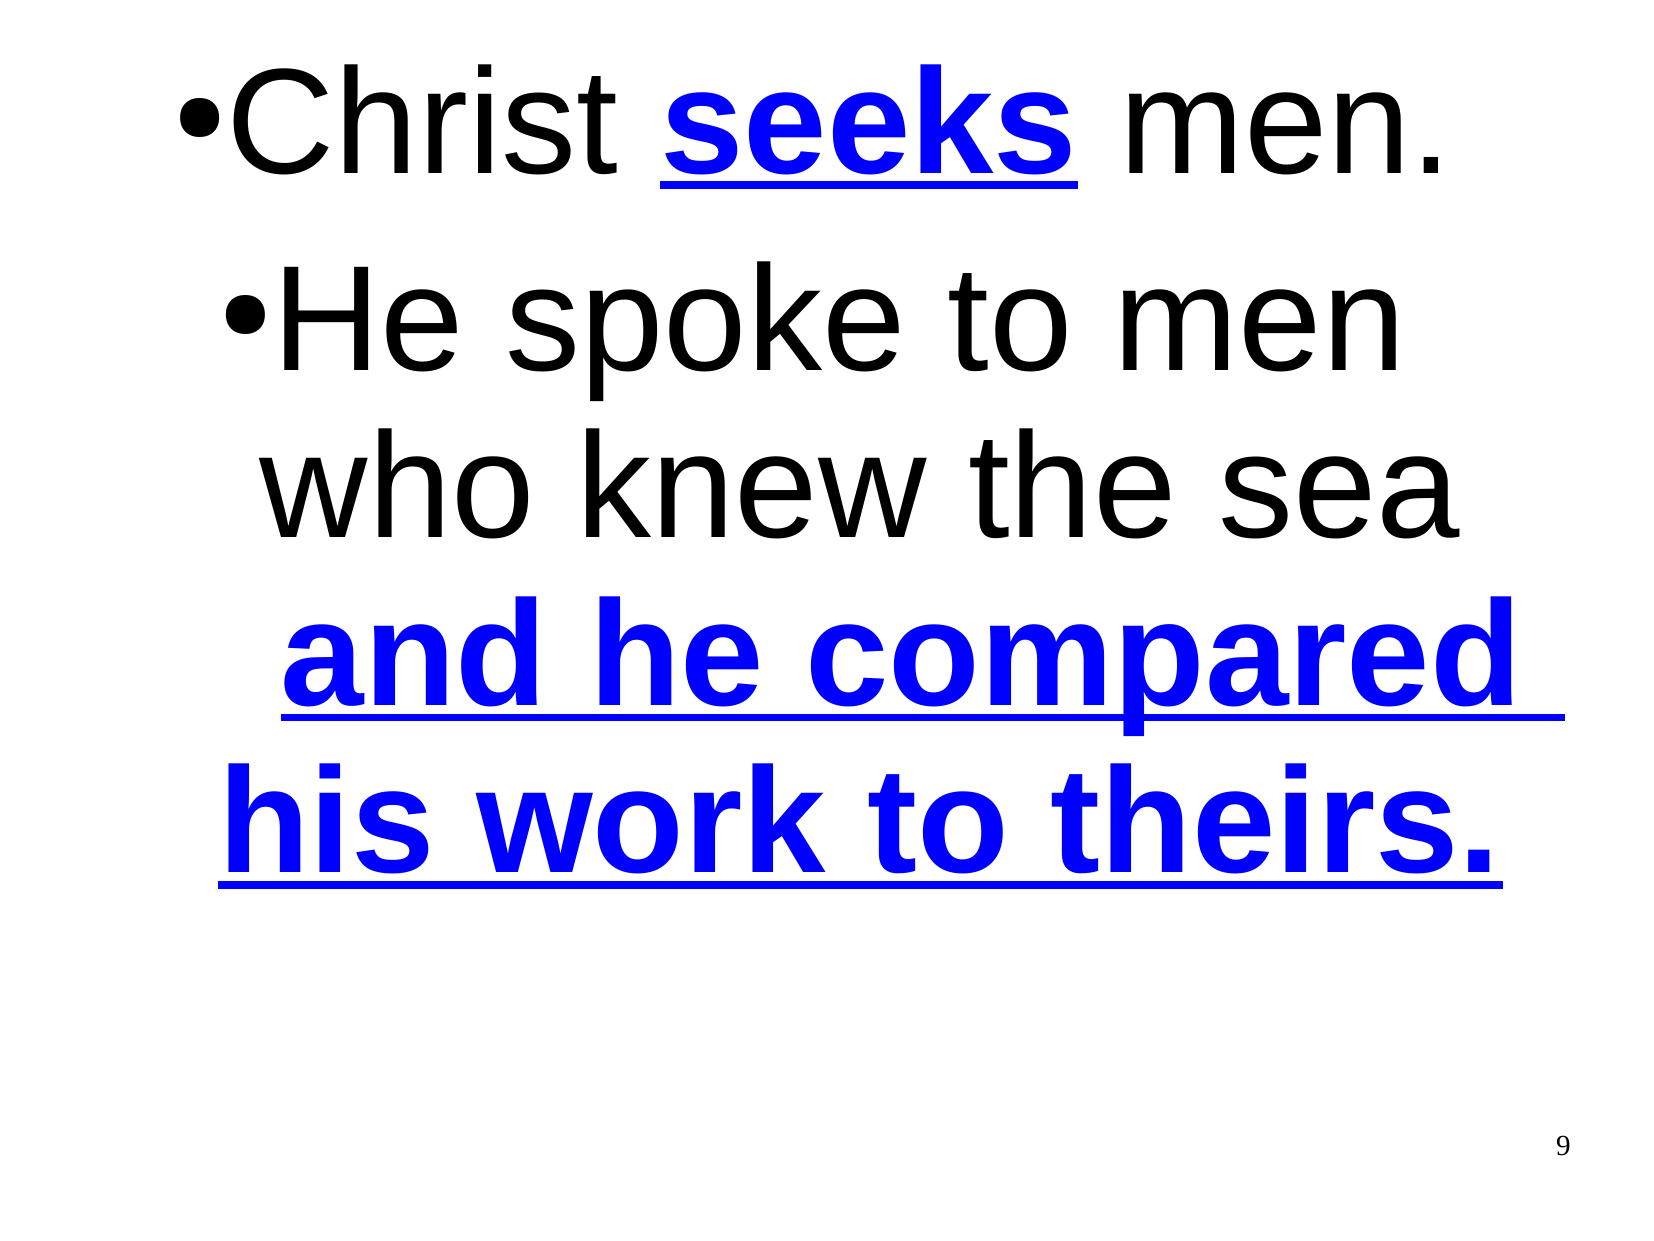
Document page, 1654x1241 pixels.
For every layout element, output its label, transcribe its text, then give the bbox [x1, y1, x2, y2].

list Christ seeks men. He spoke to men who knew the sea and he compared his work to theirs. [37, 37, 1613, 1238]
